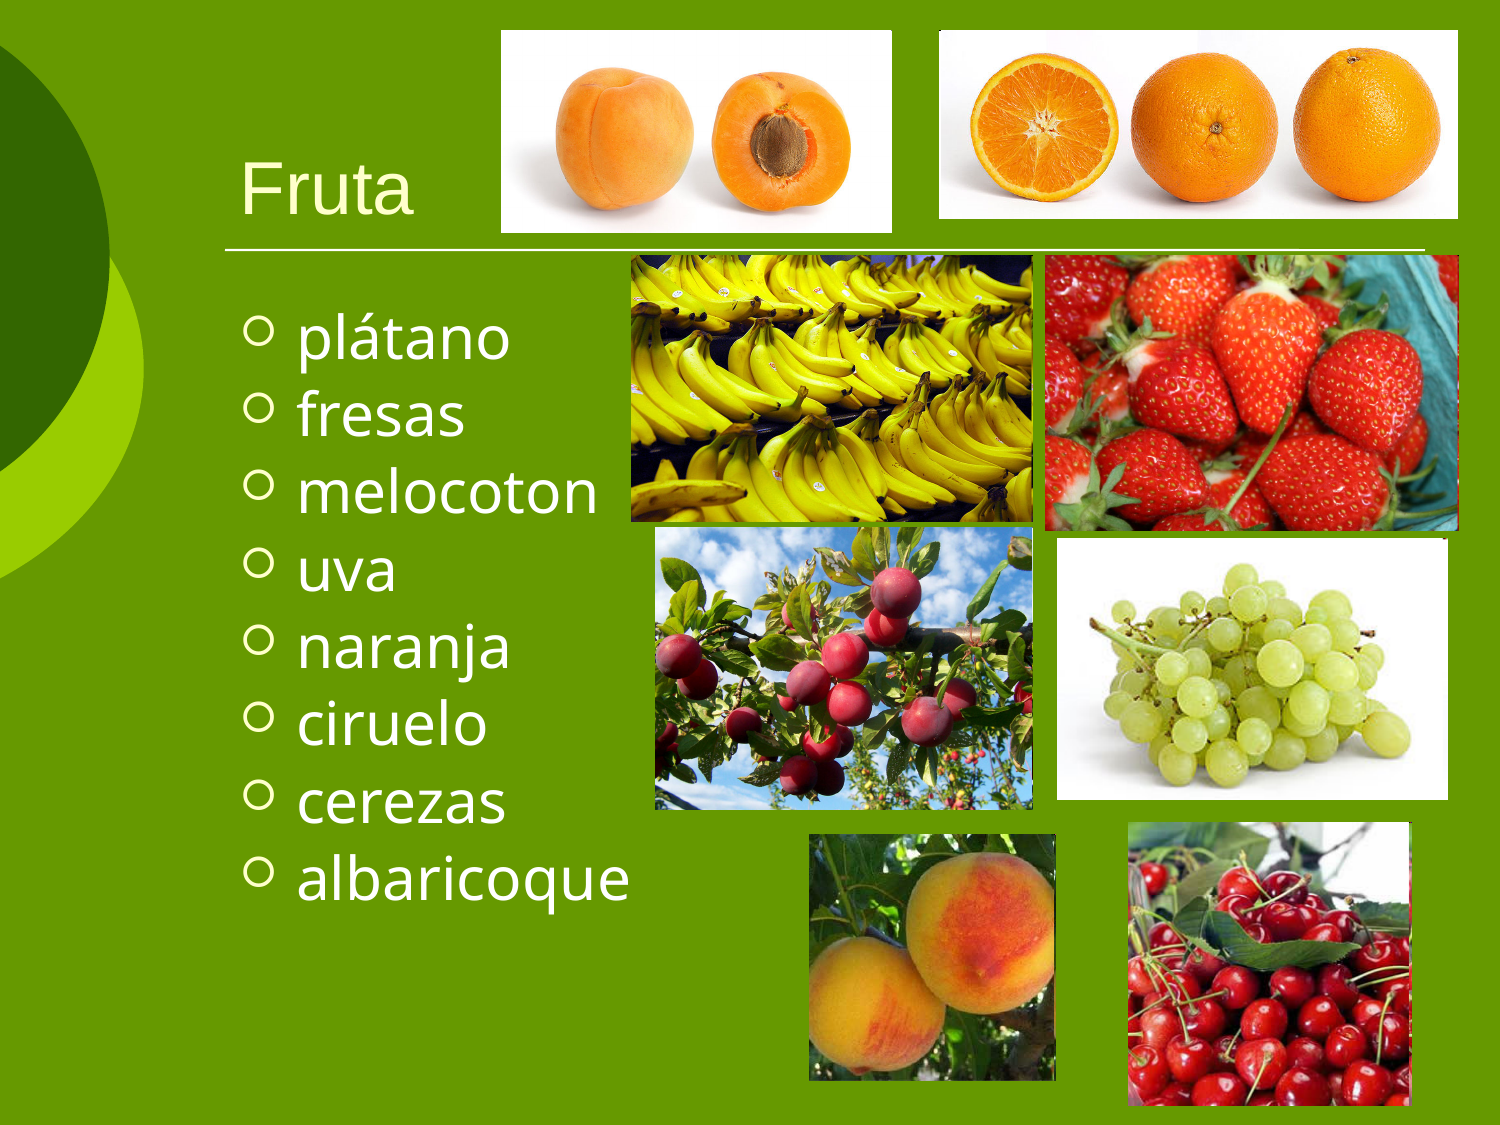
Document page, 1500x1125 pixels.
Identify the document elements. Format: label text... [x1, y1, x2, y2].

list plátano fresas melocoton uva naranja ciruelo cerezas albaricoque [224, 299, 1425, 975]
picture [1128, 822, 1412, 1106]
picture [631, 255, 1033, 522]
picture [1045, 255, 1459, 531]
picture [1057, 538, 1448, 800]
picture [809, 834, 1056, 1081]
picture [501, 30, 892, 233]
picture [939, 30, 1458, 219]
title Fruta [224, 49, 1425, 237]
picture [655, 527, 1033, 810]
